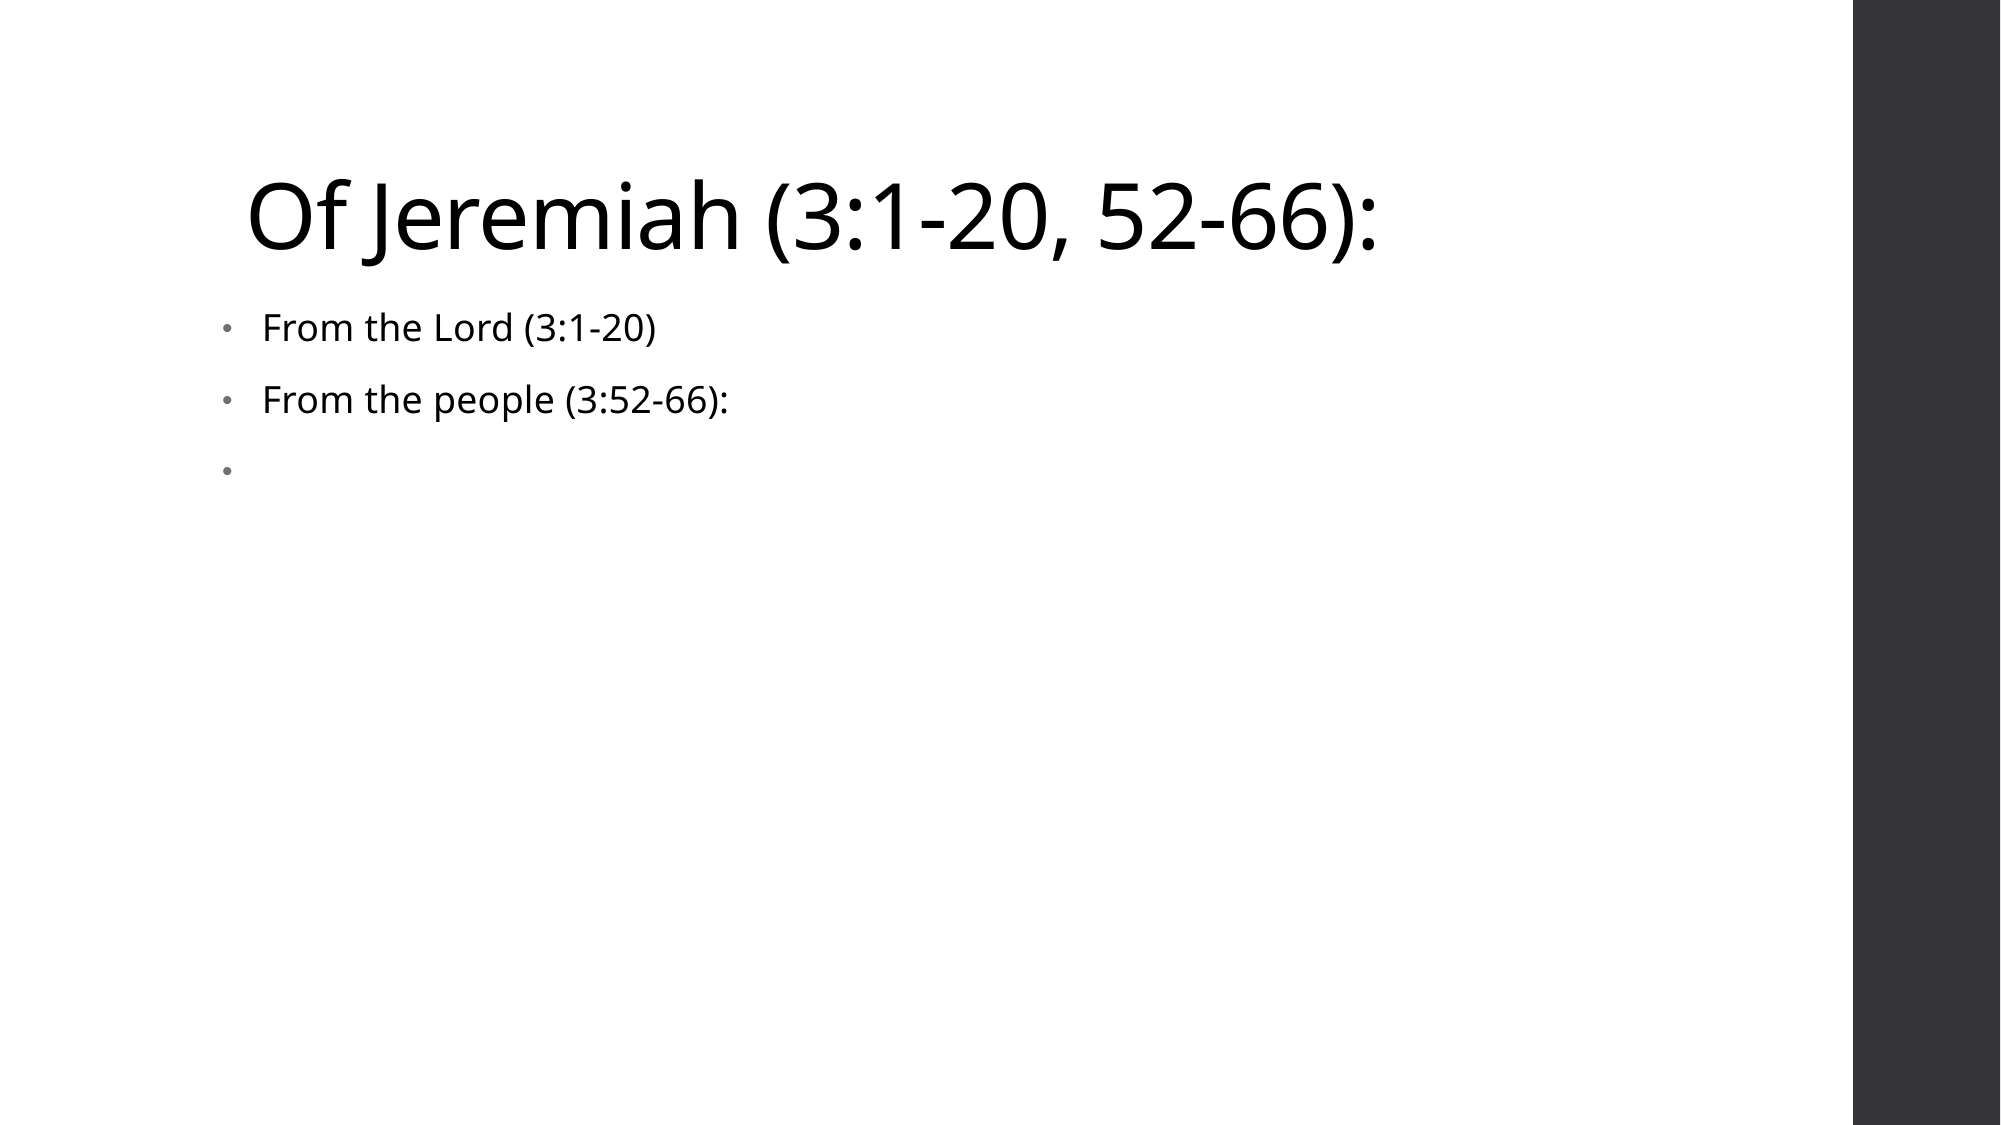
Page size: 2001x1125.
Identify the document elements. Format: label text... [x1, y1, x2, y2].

list From the Lord (3:1-20) From the people (3:52-66): [206, 299, 1617, 1014]
title Of Jeremiah (3:1-20, 52-66): [206, 60, 1797, 278]
